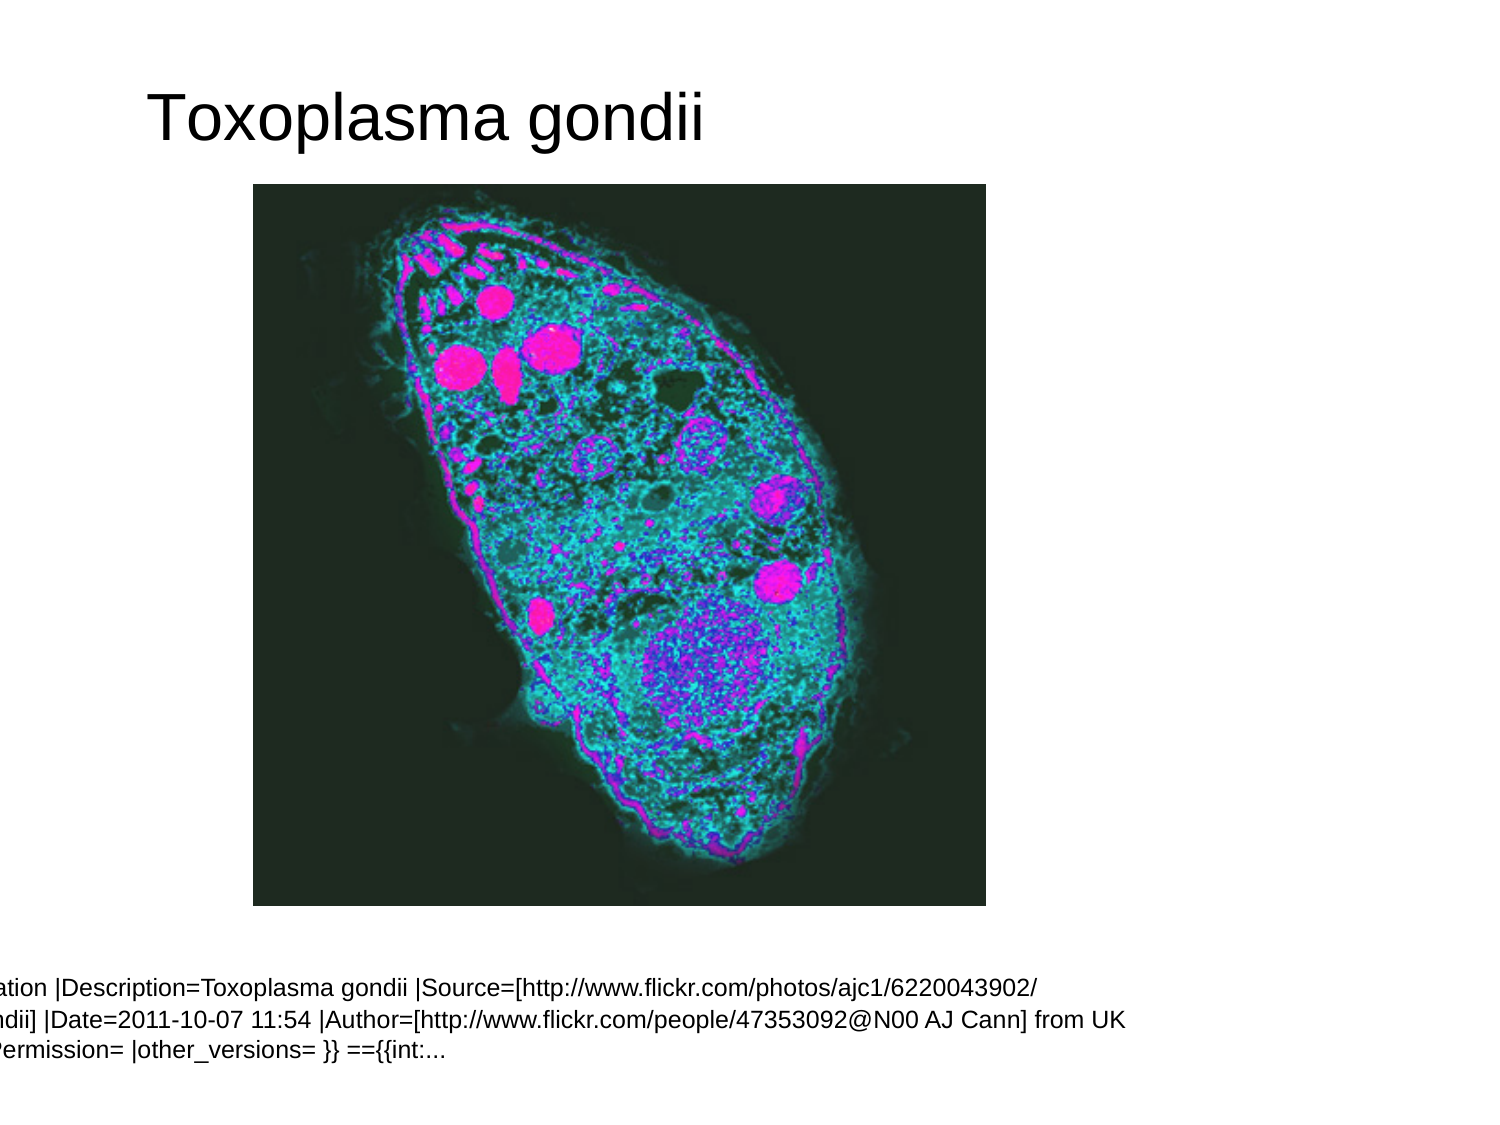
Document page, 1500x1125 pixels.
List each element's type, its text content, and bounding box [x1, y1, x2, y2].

text_box {{Information |Description=Toxoplasma gondii |Source=[http://www.flickr.com/photos/ajc1/6220043902/ Toxoplasma gondii] |Date=2011-10-07 11:54 |Author=[http://www.flickr.com/people/47353092@N00 AJ Cann] from UK |Permission= |other_versions= }} =={{int:... [0, 951, 1500, 1071]
list Toxoplasma gondii [75, 66, 1426, 951]
picture [253, 184, 986, 906]
